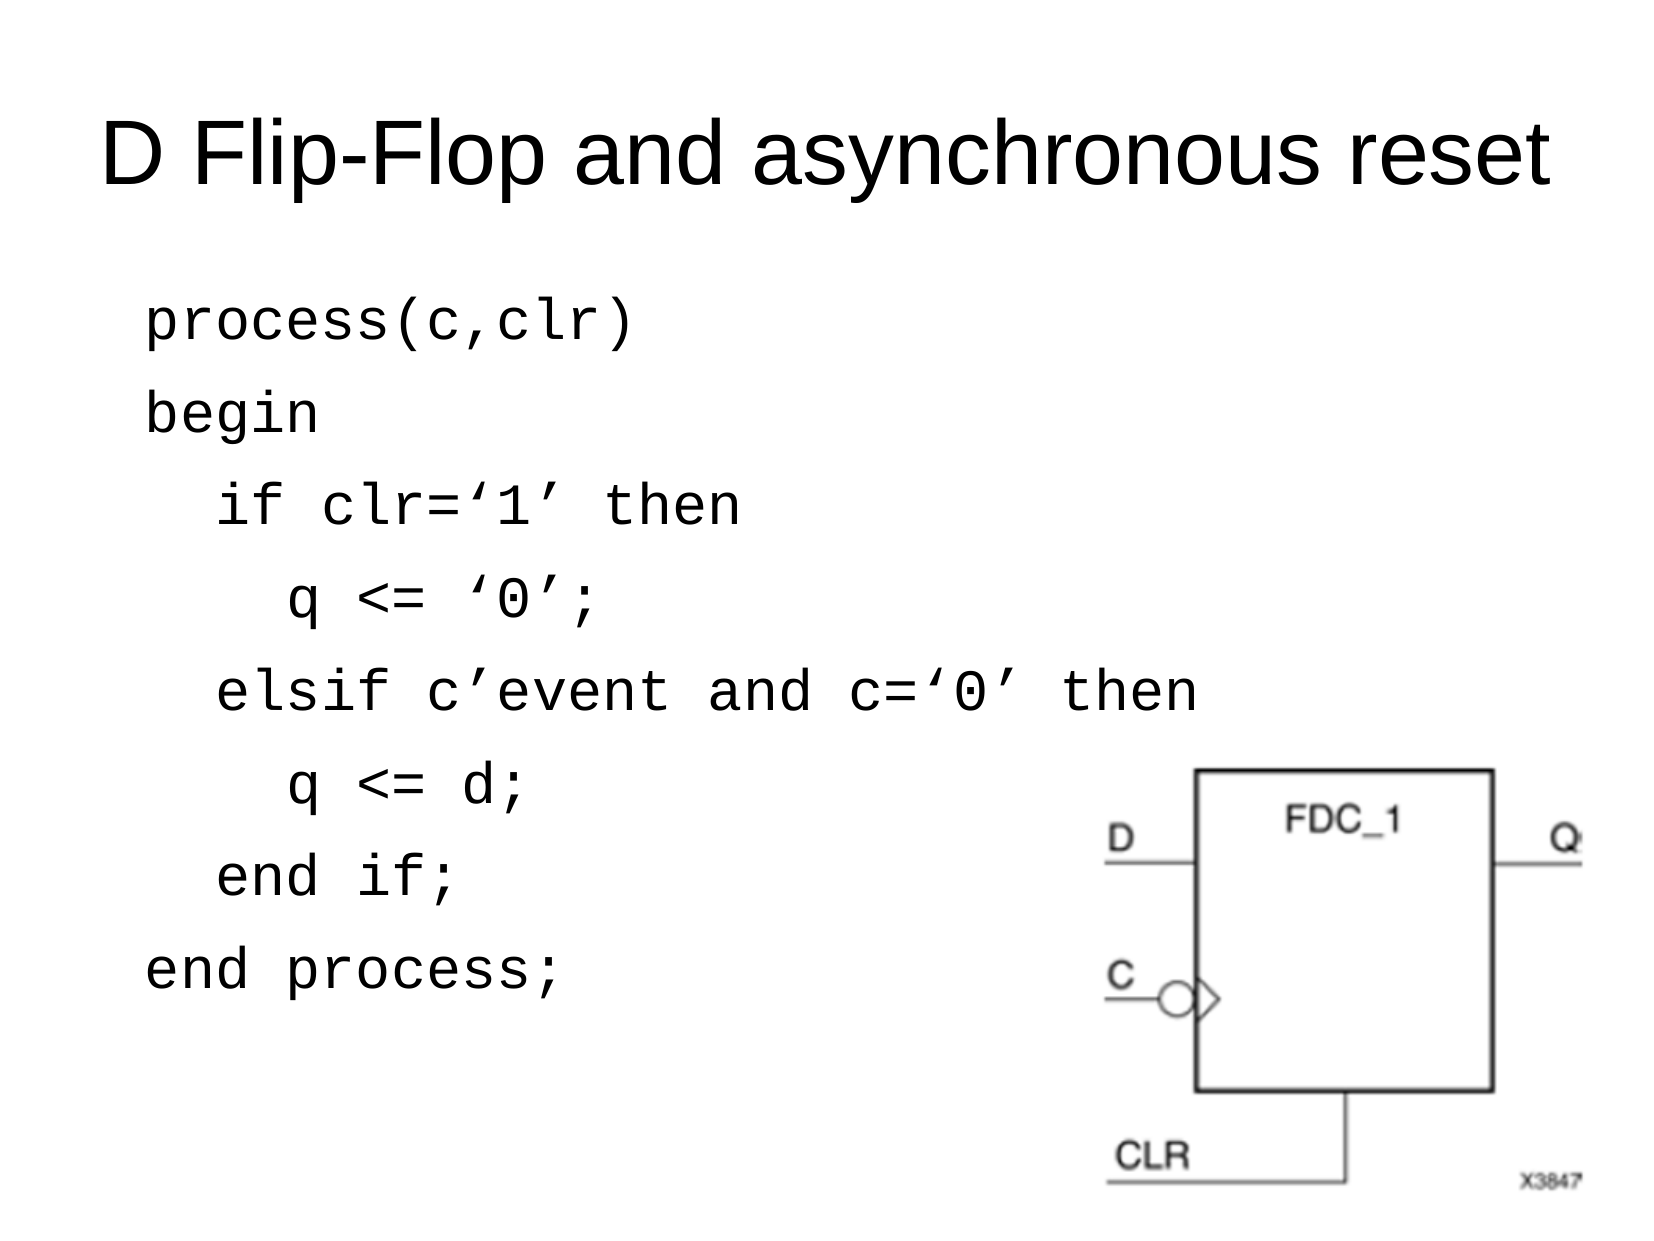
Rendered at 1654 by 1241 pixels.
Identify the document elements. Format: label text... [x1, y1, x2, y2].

picture [1095, 759, 1597, 1201]
title D Flip-Flop and asynchronous reset [82, 49, 1571, 257]
list process(c,clr) begin if clr=‘1’ then q <= ‘0’; elsif c’event and c=‘0’ then q <= d; end if; end process; [82, 290, 1571, 1010]
